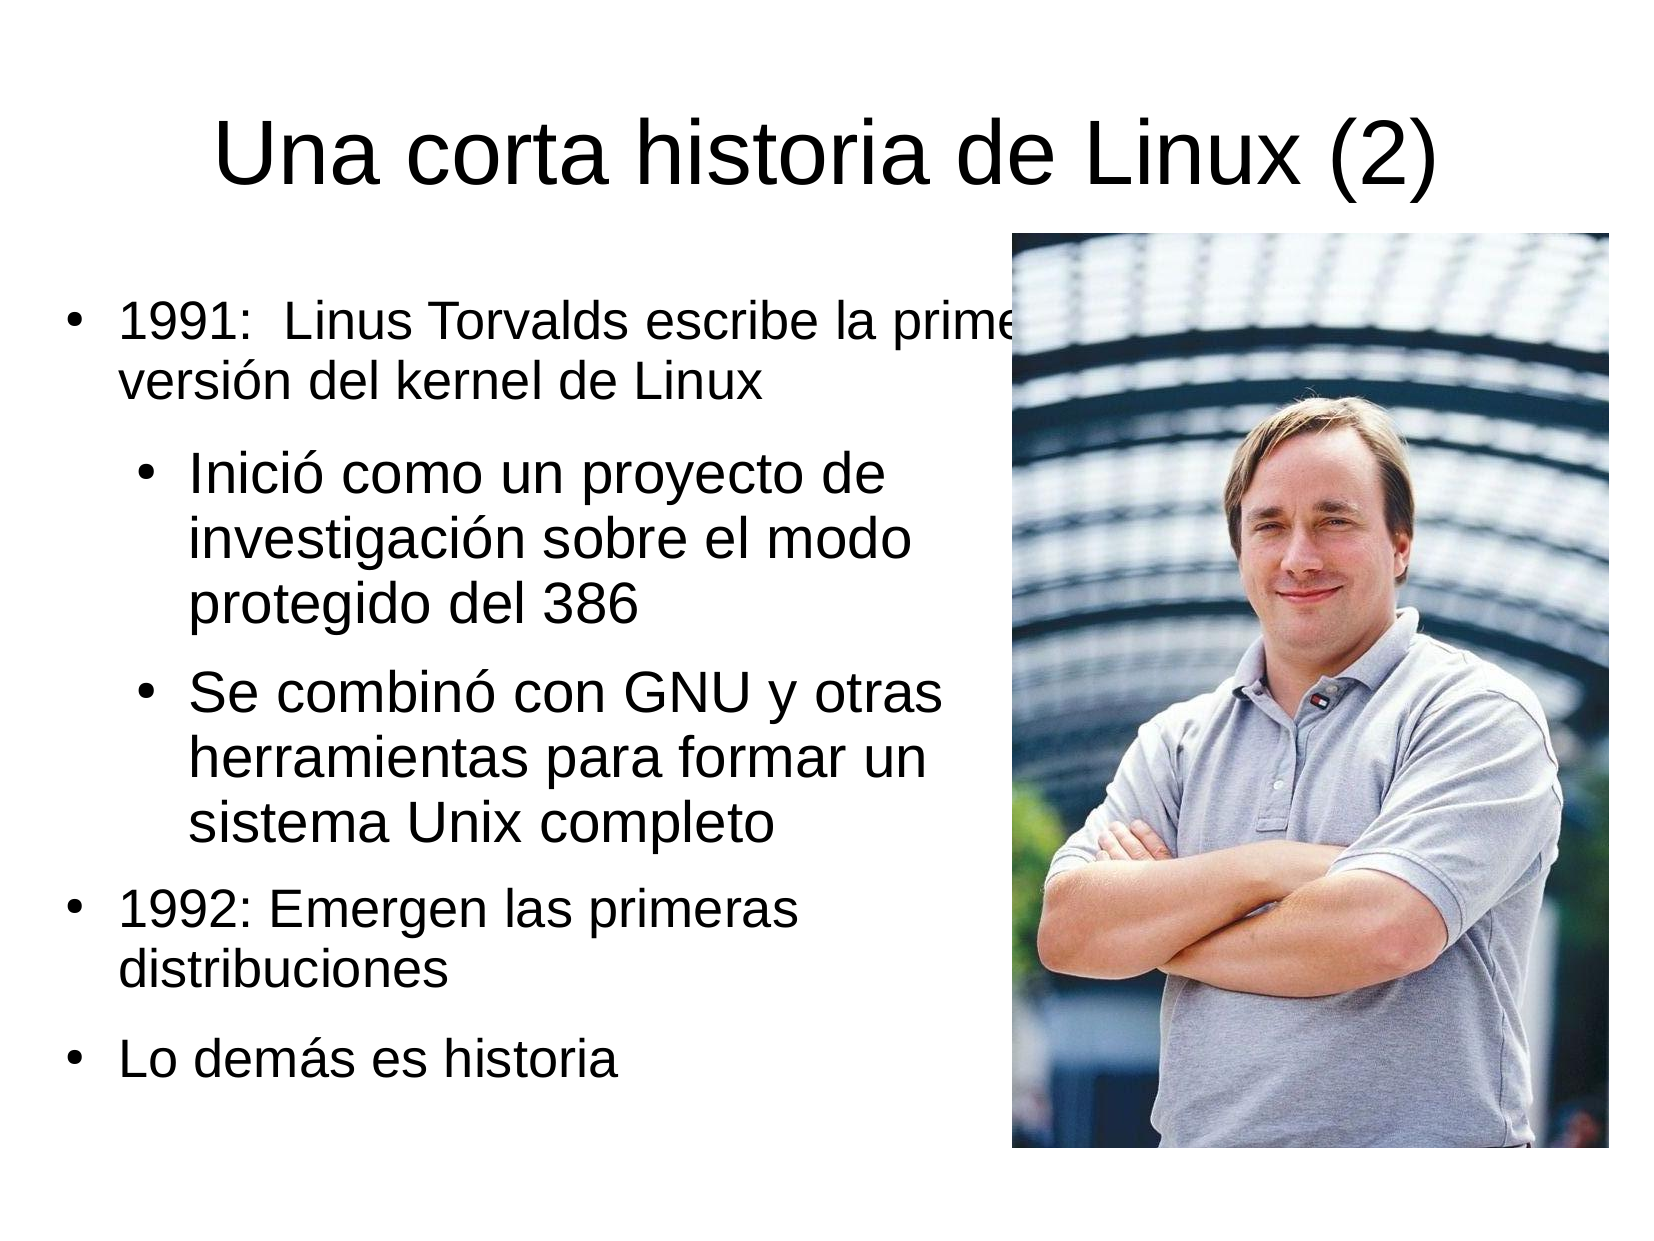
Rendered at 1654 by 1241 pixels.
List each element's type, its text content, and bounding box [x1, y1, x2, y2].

title Una corta historia de Linux (2) [82, 49, 1571, 257]
list 1991: Linus Torvalds escribe la primer versión del kernel de Linux Inició como un proyecto de investigación sobre el modo protegido del 386 Se combinó con GNU y otras herramientas para formar un sistema Unix completo 1992: Emergen las primeras distribuciones Lo demás es historia [47, 290, 1012, 1109]
picture [1012, 233, 1609, 1148]
